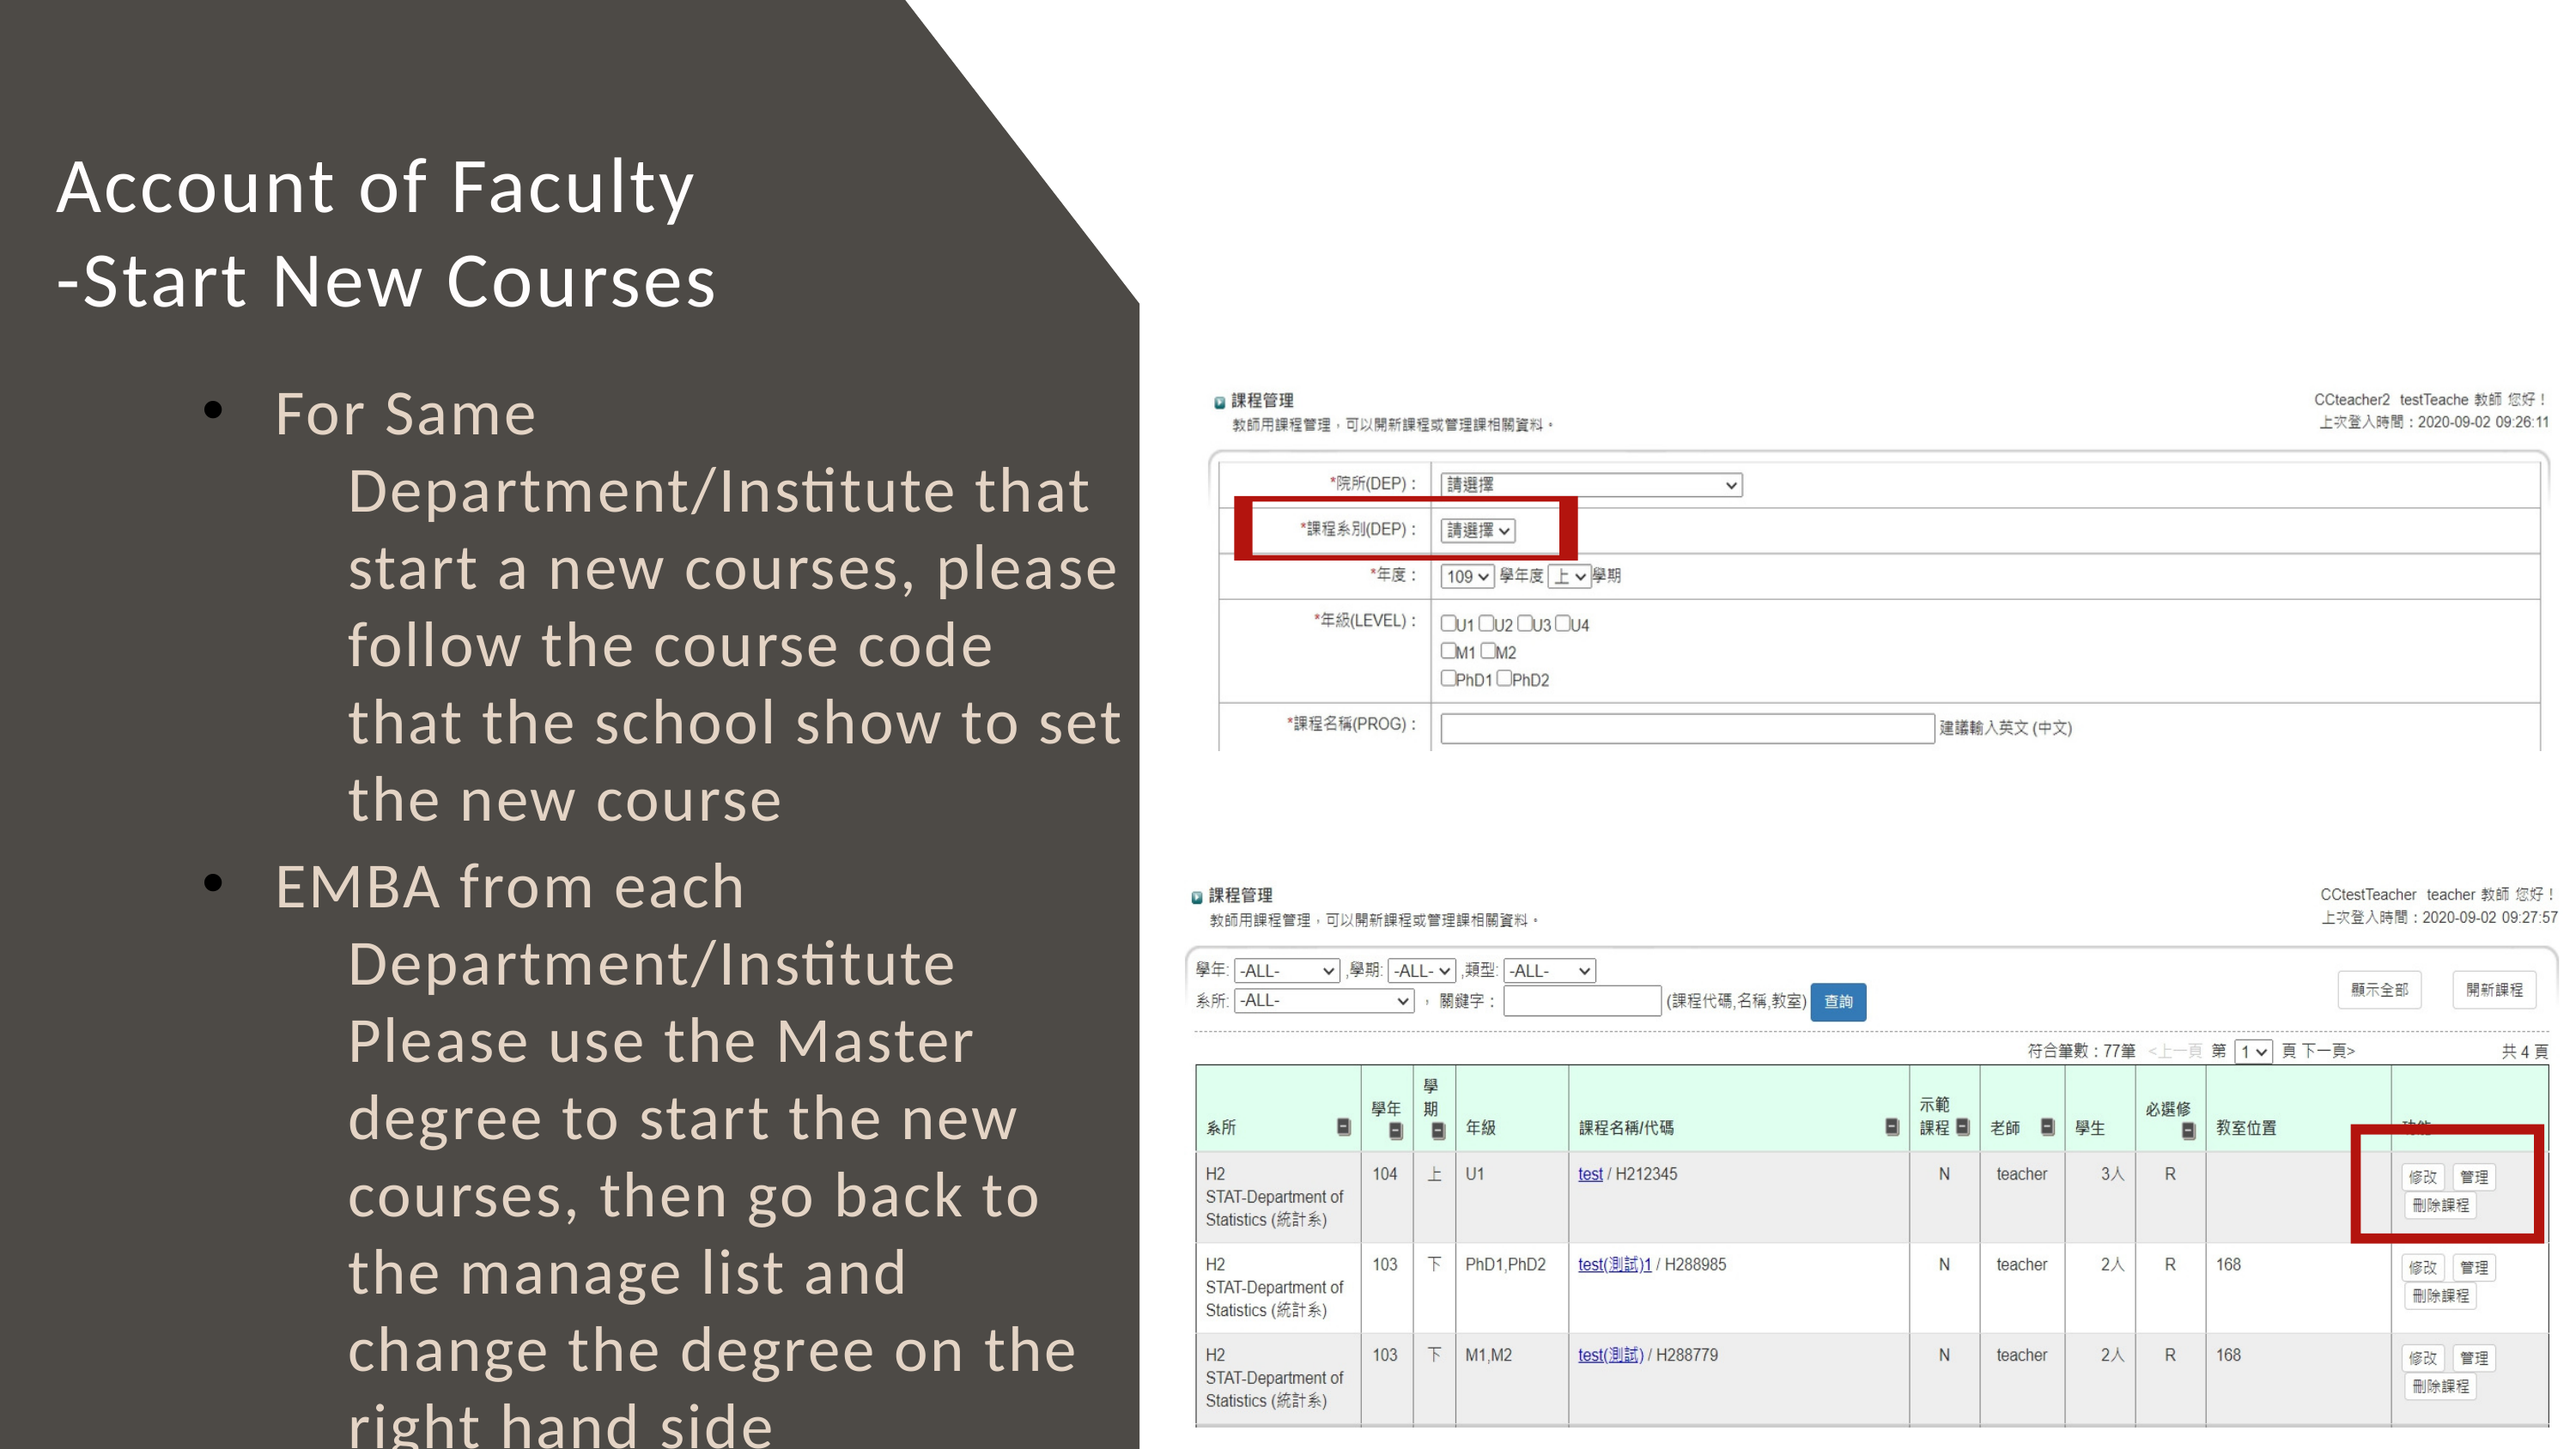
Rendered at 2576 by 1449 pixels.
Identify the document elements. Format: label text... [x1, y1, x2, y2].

picture [1194, 370, 2562, 751]
text_box [1234, 495, 1578, 561]
text_box For Same Department/Institute that start a new courses, please follow the course code that the school show to set the new course [56, 370, 1127, 761]
text_box [544, 1434, 557, 1445]
text_box [2350, 1124, 2545, 1244]
text_box Account of Faculty -Start New Courses [56, 134, 1067, 325]
text_box [398, 1421, 410, 1433]
text_box EMBA from each Department/Institute Please use the Master degree to start the new courses, then go back to the manage list and change the degree on the right hand side [56, 843, 1127, 1390]
text_box [0, 0, 1140, 1449]
text_box [397, 1446, 413, 1449]
picture [1184, 864, 2565, 1428]
text_box [749, 1421, 766, 1429]
